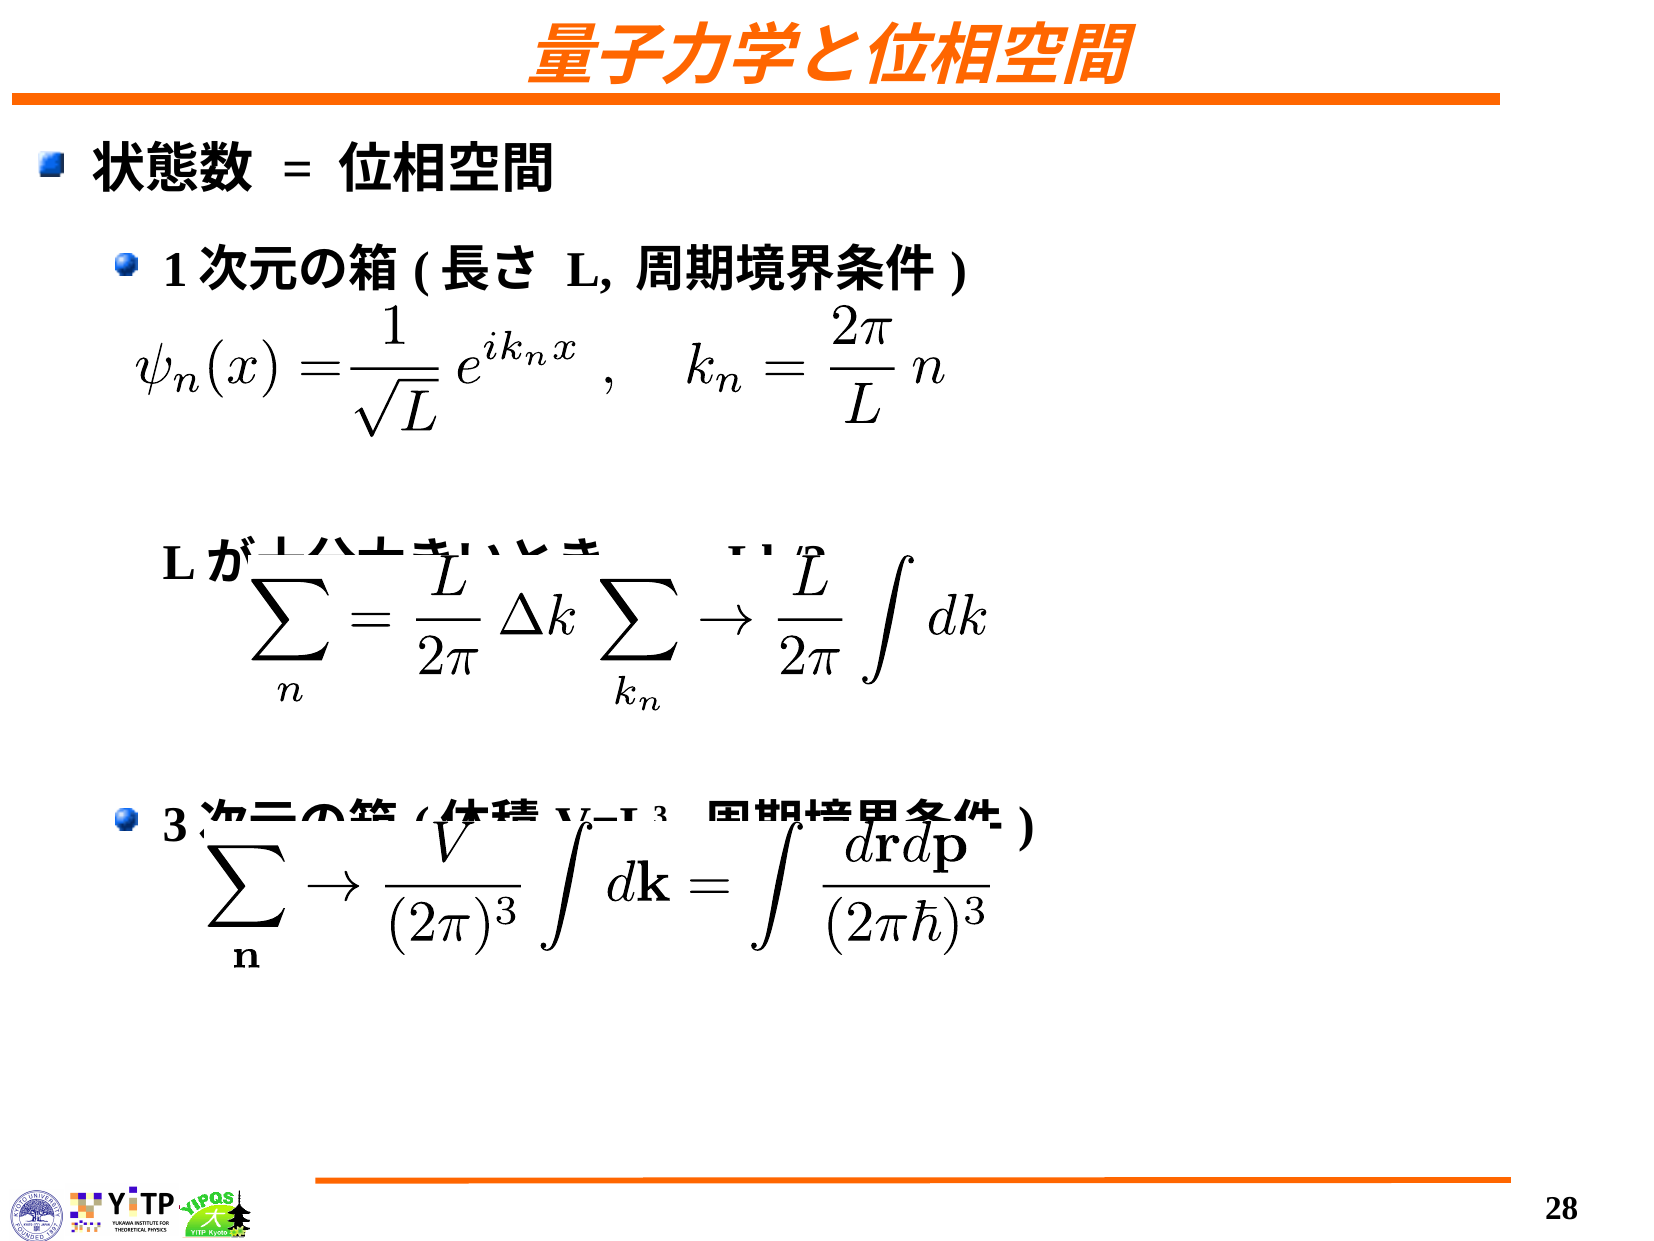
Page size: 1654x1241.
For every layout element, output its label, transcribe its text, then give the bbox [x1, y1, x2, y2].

text_box [134, 304, 947, 438]
text_box [204, 820, 990, 968]
picture [9, 1189, 64, 1241]
list 状態数 = 位相空間 1次元の箱(長さ L, 周期境界条件) Lが十分大きいとき、n=Lk/2π 3次元の箱(体積V=L3, 周期境界条件) [20, 124, 1621, 1137]
picture [65, 1183, 251, 1238]
text_box [248, 555, 989, 711]
title 量子力学と位相空間 [0, 0, 1654, 99]
